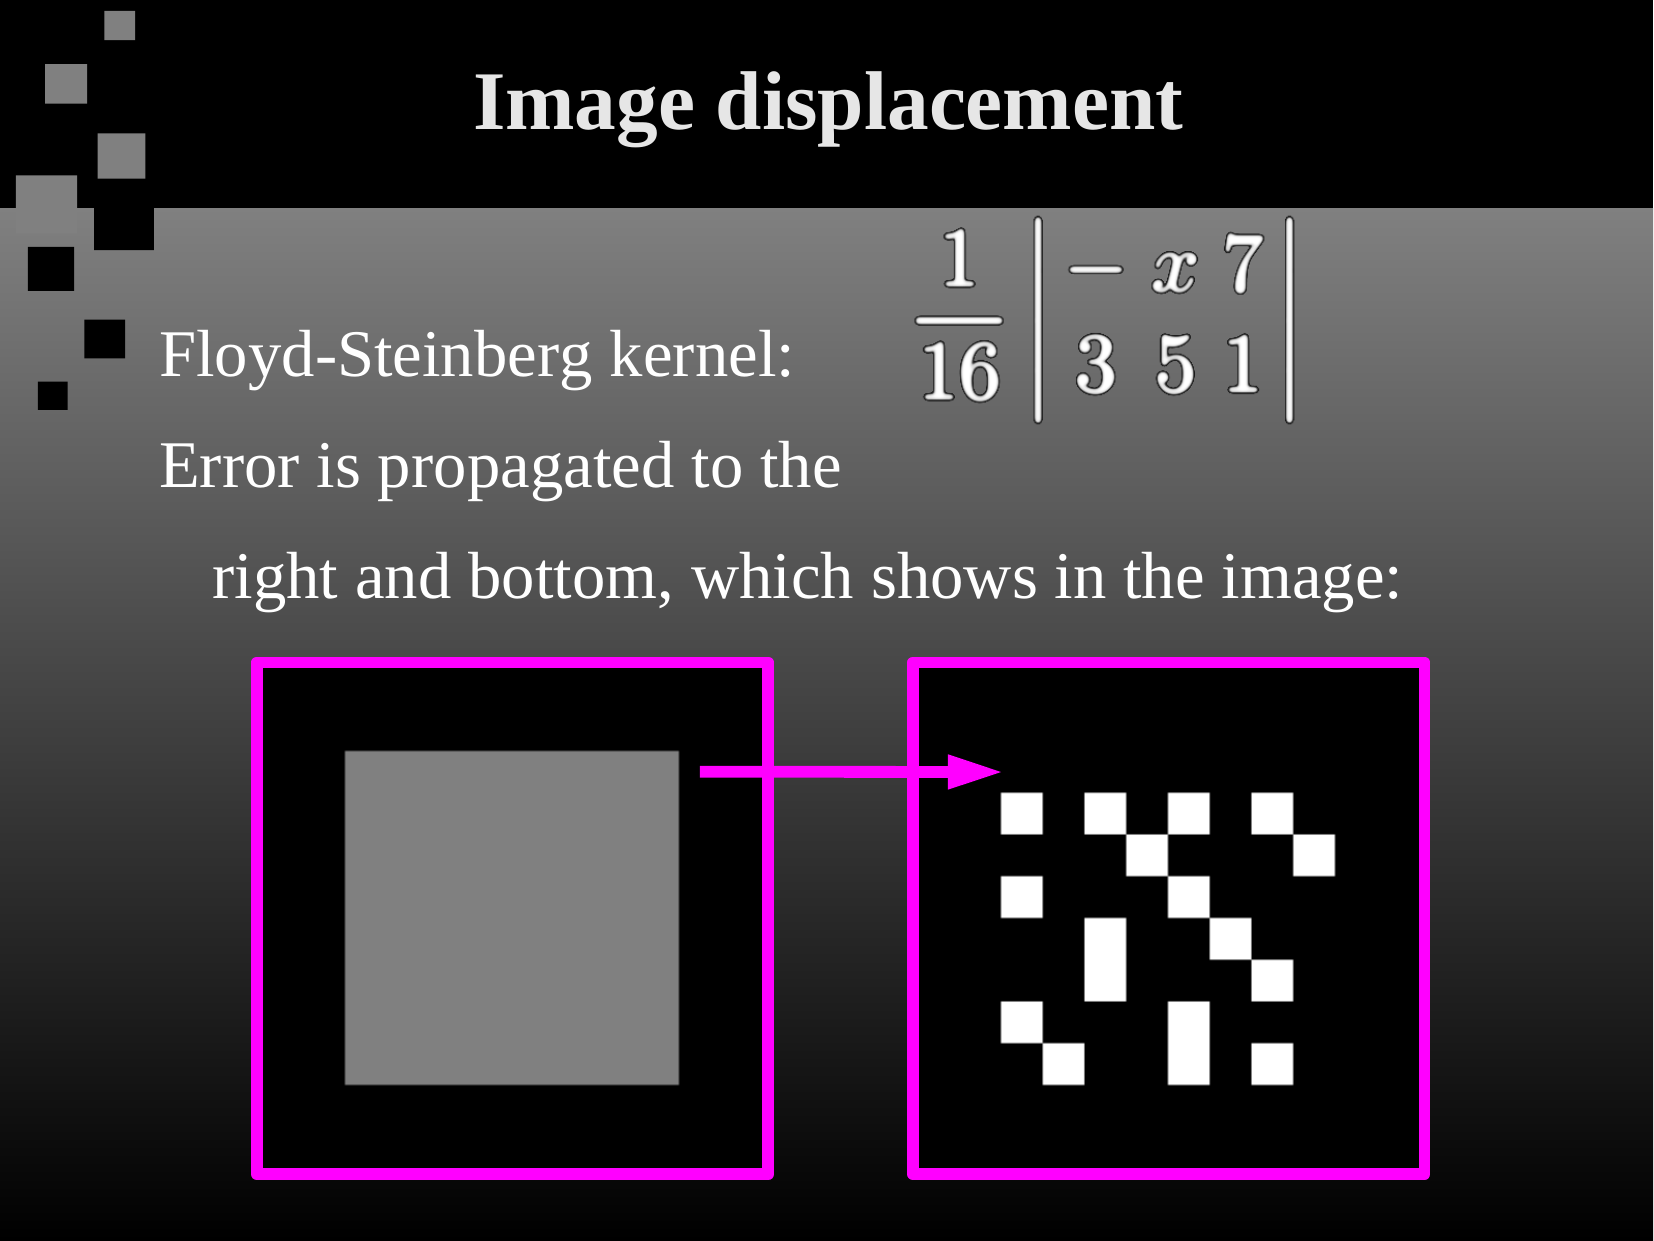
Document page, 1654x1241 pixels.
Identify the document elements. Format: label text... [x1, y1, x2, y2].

title Image displacement [90, 0, 1567, 204]
list Floyd-Steinberg kernel: Error is propagated to the right and bottom, which shows in the image: [141, 279, 1532, 1183]
picture [897, 194, 1314, 279]
